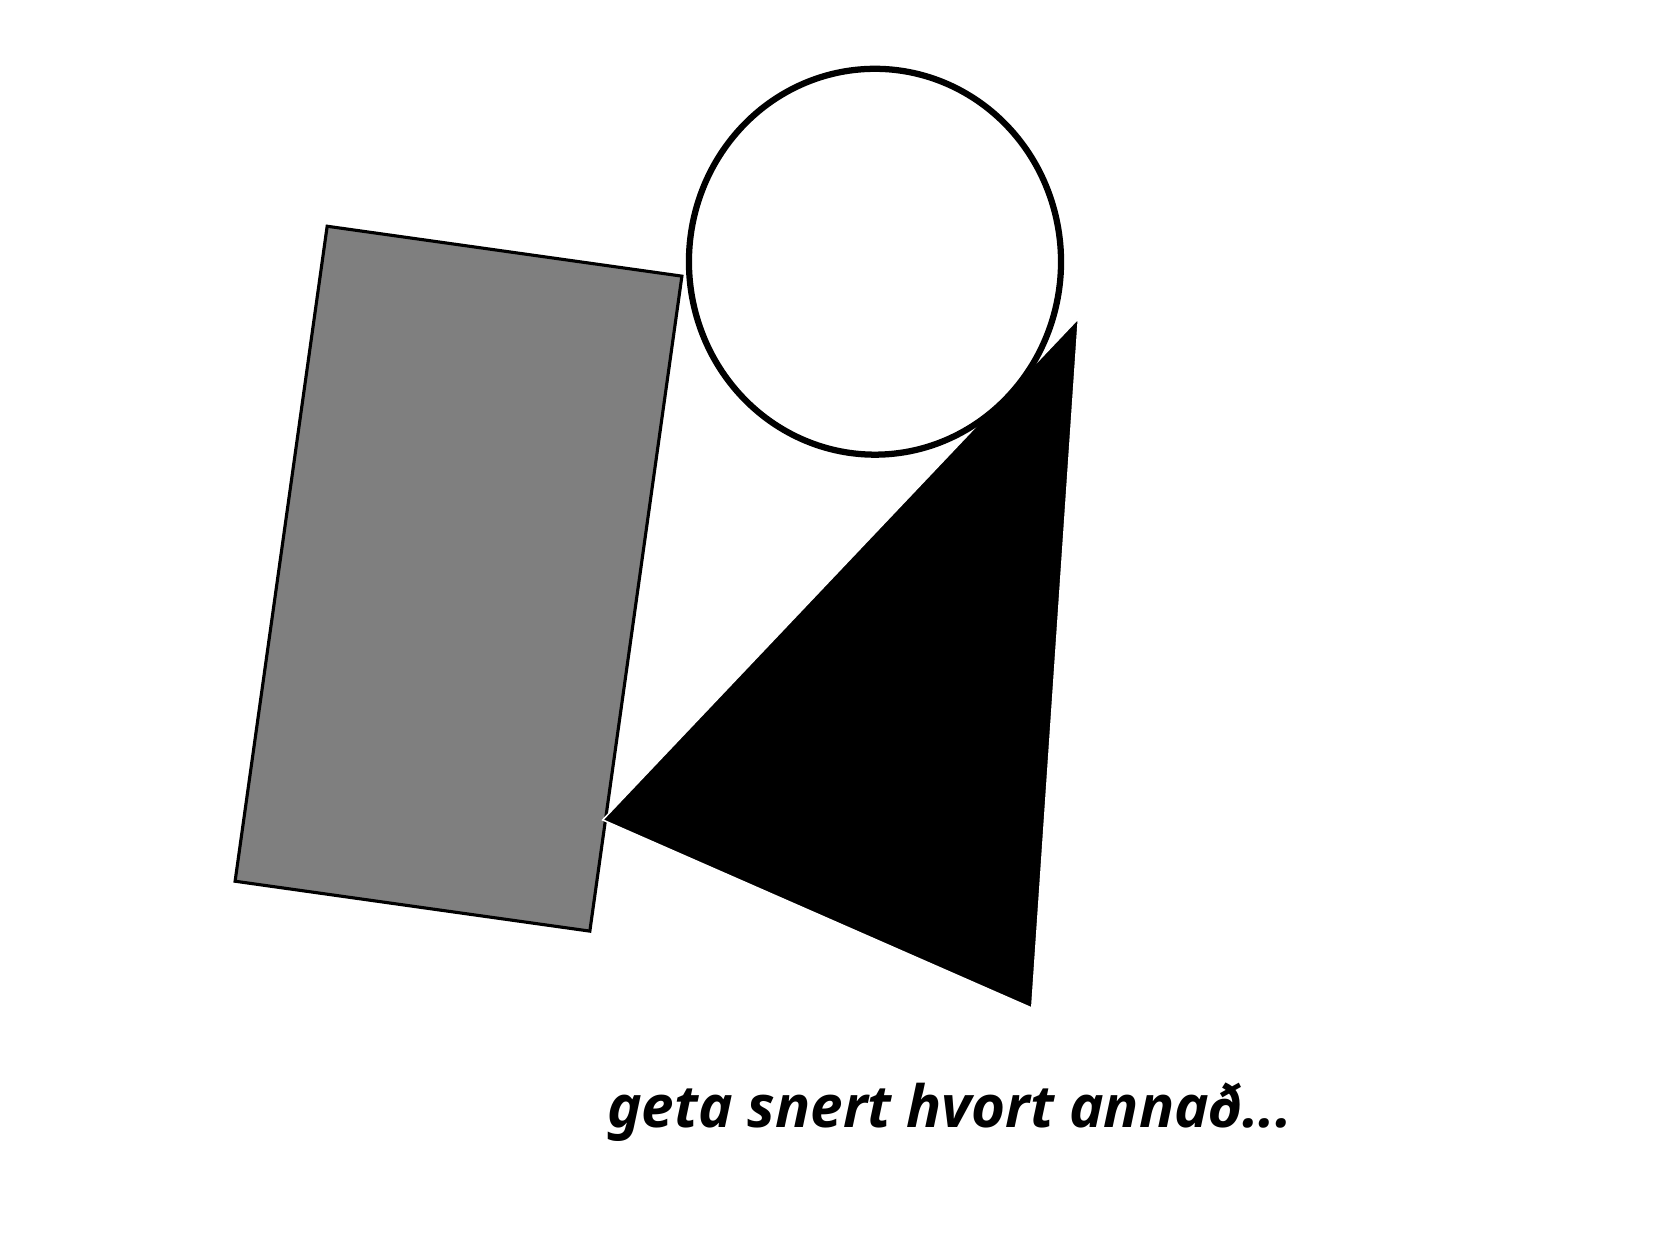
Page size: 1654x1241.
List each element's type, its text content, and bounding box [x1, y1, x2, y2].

text_box geta snert hvort annað... [592, 1060, 1613, 1147]
text_box [235, 68, 1079, 1009]
